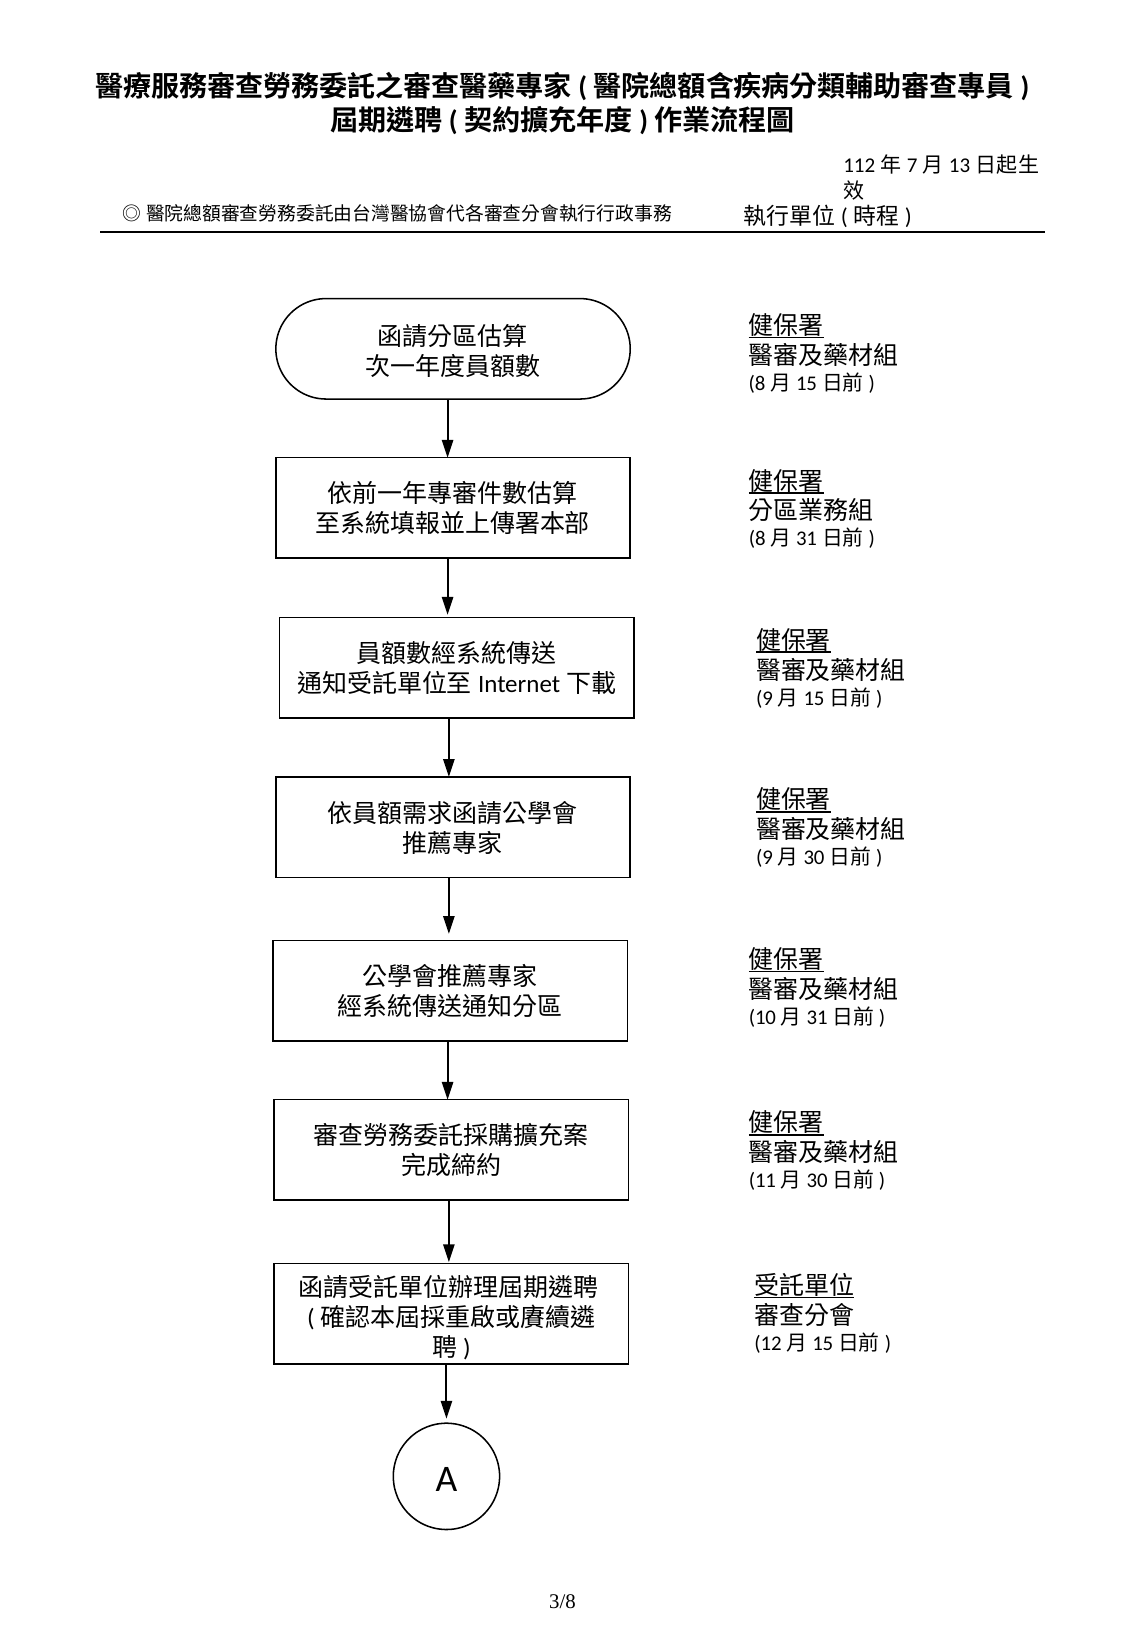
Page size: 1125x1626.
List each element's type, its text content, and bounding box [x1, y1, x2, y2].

text_box 3/8 [0, 1573, 1125, 1625]
text_box 健保署 醫審及藥材組 (9月15日前) [741, 617, 921, 717]
text_box ◎醫院總額審查勞務委託由台灣醫協會代各審查分會執行行政事務 [108, 194, 686, 232]
text_box 健保署 醫審及藥材組 (10月31日前) [734, 936, 914, 1036]
text_box 健保署 醫審及藥材組 (9月30日前) [741, 776, 921, 876]
text_box A [393, 1423, 500, 1530]
text_box 函請受託單位辦理屆期遴聘(確認本屆採重啟或賡續遴聘) [274, 1264, 629, 1364]
text_box 健保署 醫審及藥材組 (11月30日前) [734, 1099, 914, 1199]
text_box 醫療服務審查勞務委託之審查醫藥專家(醫院總額含疾病分類輔助審查專員) 屆期遴聘(契約擴充年度)作業流程圖 [0, 61, 1125, 144]
text_box 員額數經系統傳送 通知受託單位至Internet下載 [280, 617, 634, 718]
text_box 審查勞務委託採購擴充案 完成締約 [274, 1100, 629, 1200]
text_box 健保署 分區業務組 (8月31日前) [734, 458, 890, 558]
text_box 依前一年專審件數估算 至系統填報並上傳署本部 [276, 458, 630, 558]
text_box 依員額需求函請公學會 推薦專家 [276, 777, 630, 878]
text_box 受託單位 審查分會 (12月15日前) [739, 1262, 906, 1362]
text_box 函請分區估算 次一年度員額數 [275, 298, 631, 400]
text_box 執行單位(時程) [728, 194, 1091, 237]
text_box 公學會推薦專家 經系統傳送通知分區 [273, 940, 627, 1041]
text_box 健保署 醫審及藥材組 (8月15日前) [734, 302, 923, 402]
text_box 112年7月13日起生效 [828, 144, 1074, 185]
